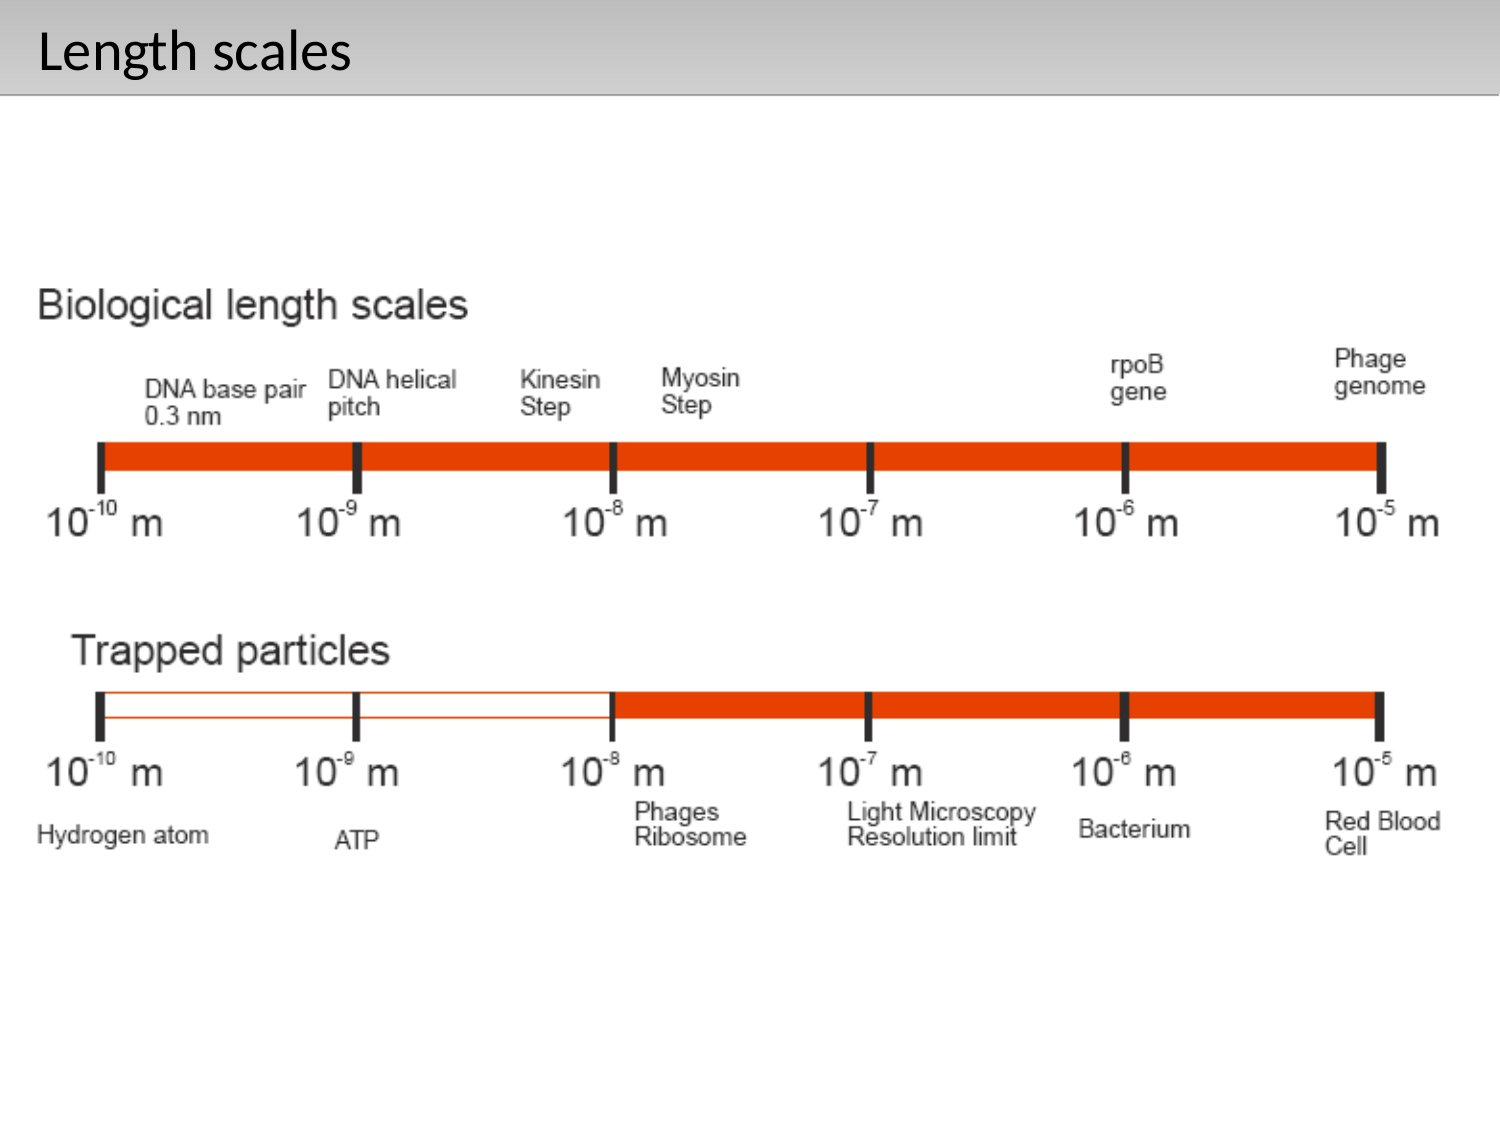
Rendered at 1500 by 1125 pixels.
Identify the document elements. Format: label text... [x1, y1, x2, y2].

title Length scales [23, 0, 1477, 94]
picture [21, 287, 1475, 963]
